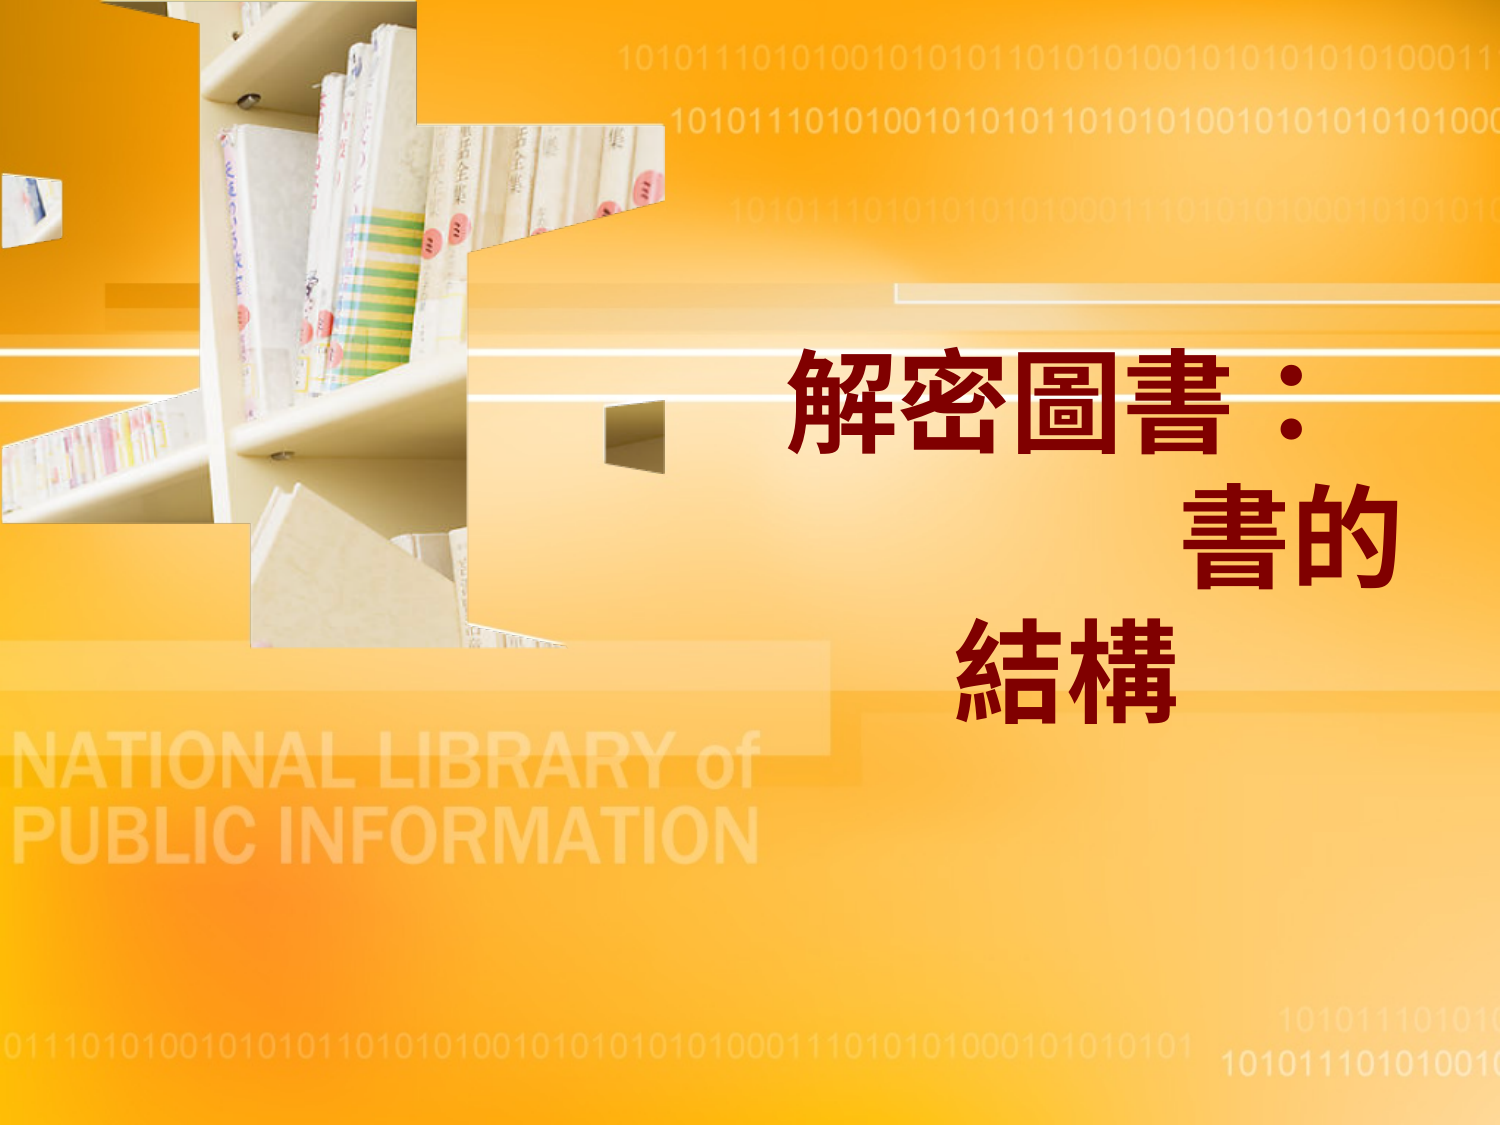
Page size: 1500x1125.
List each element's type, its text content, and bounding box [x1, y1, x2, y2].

picture [0, 0, 1500, 1125]
title 解密圖書： 書的結構 [667, 363, 1465, 706]
